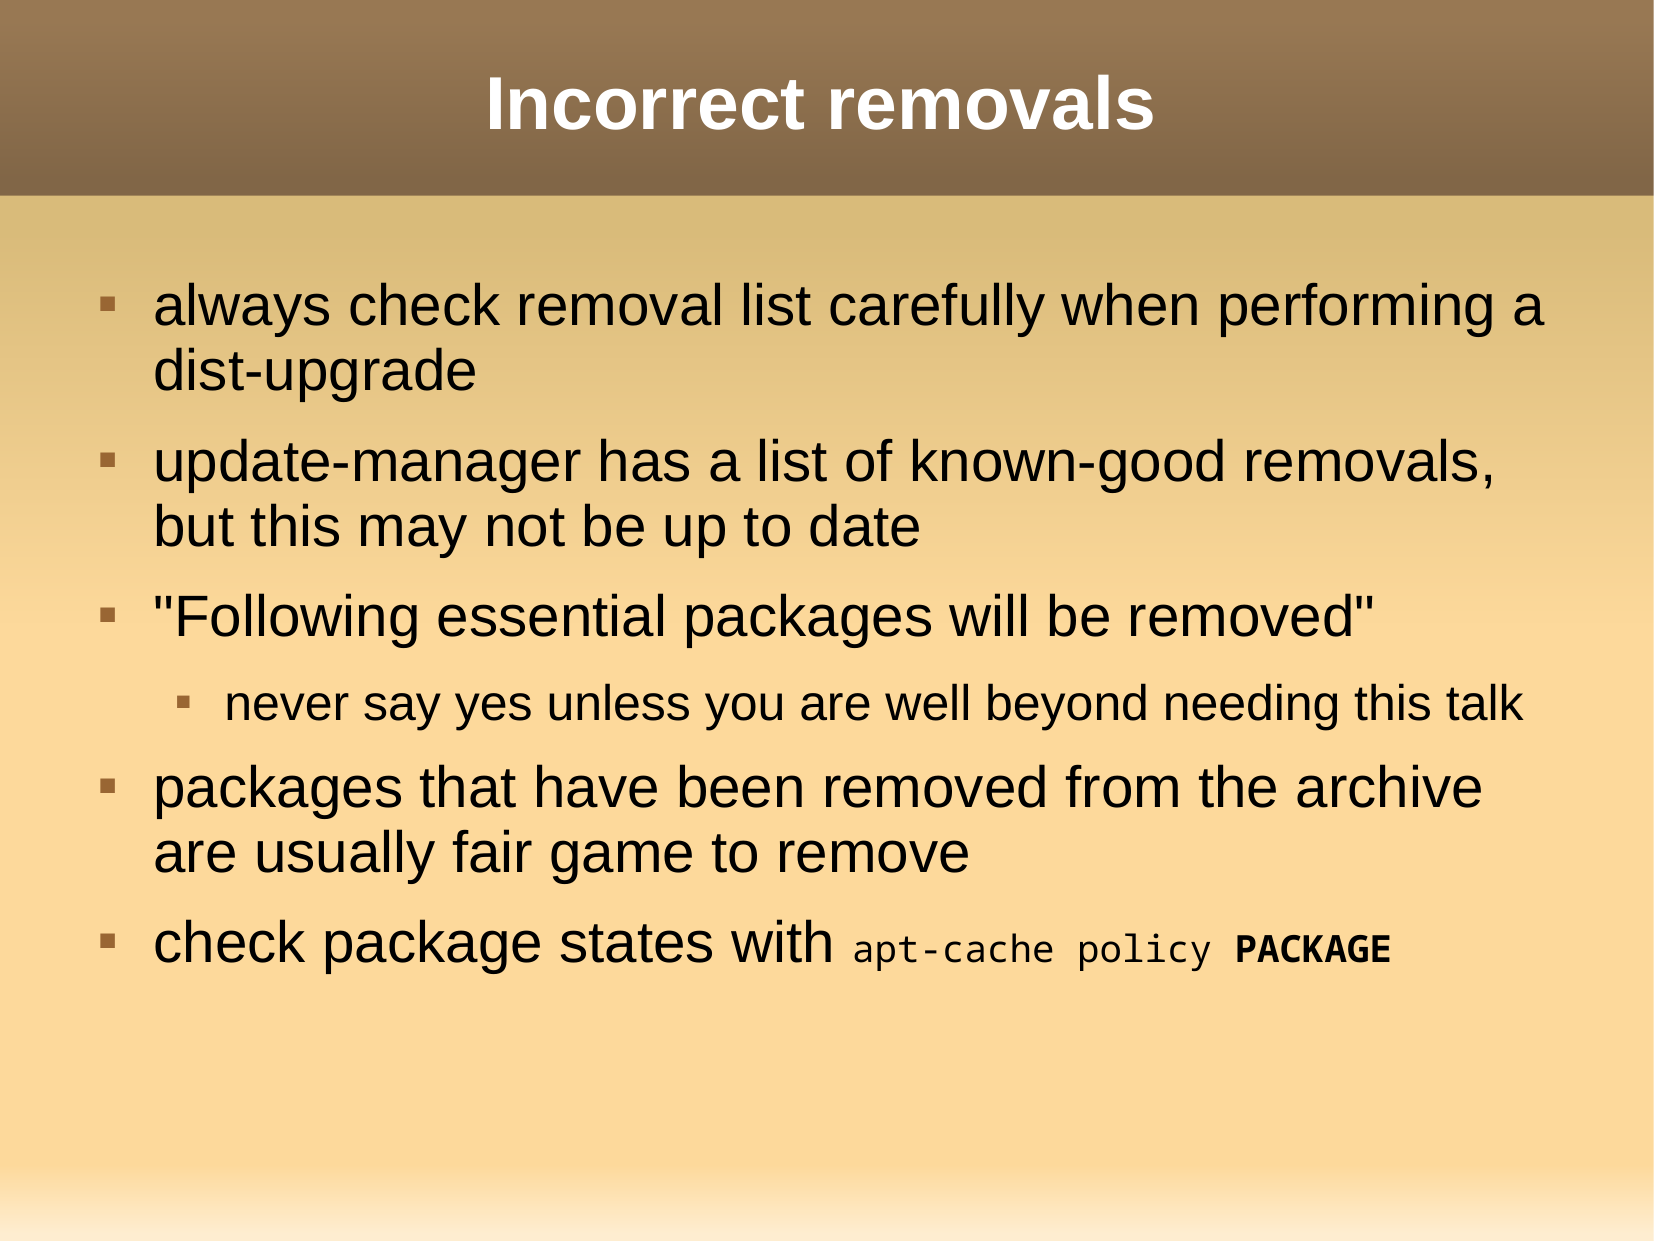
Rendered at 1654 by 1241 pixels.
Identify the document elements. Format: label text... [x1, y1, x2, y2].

picture [0, 0, 1654, 1241]
title Incorrect removals [76, 0, 1565, 208]
list always check removal list carefully when performing a dist-upgrade update-manager has a list of known-good removals, but this may not be up to date "Following essential packages will be removed" never say yes unless you are well beyond needing this talk packages that have been removed from the archive are usually fair game to remove check package states with apt-cache policy PACKAGE [82, 272, 1571, 1077]
